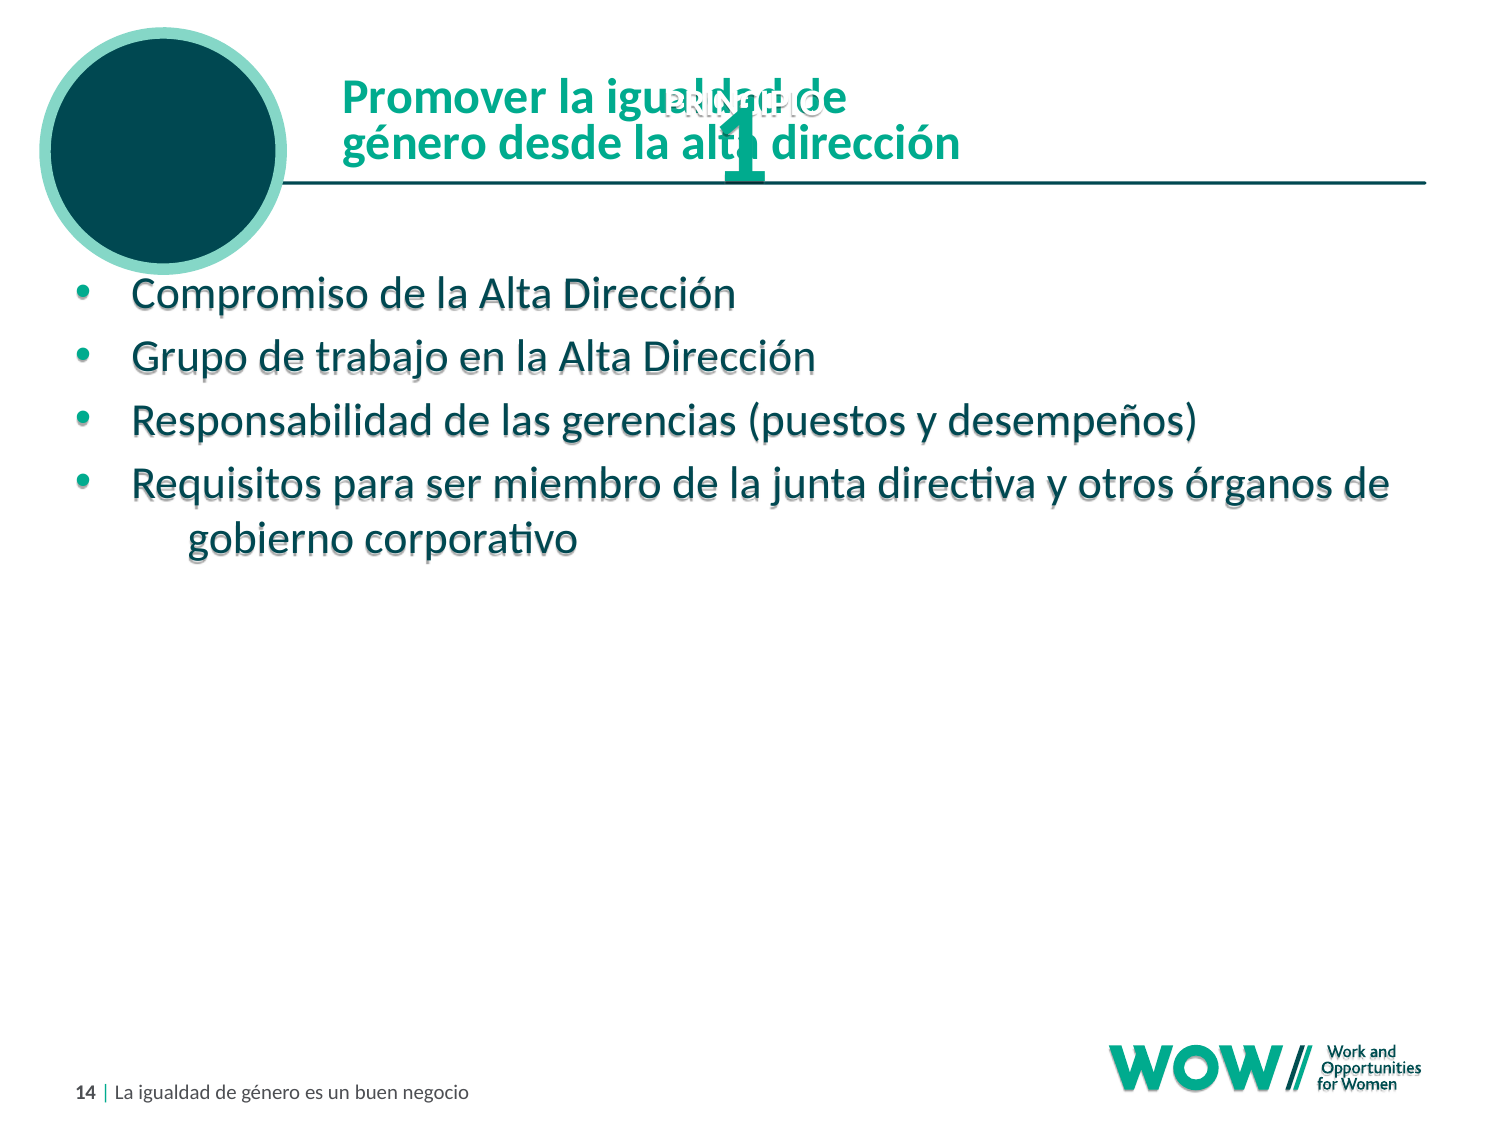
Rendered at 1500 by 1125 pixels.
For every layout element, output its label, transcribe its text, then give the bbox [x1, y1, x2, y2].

list Compromiso de la Alta Dirección Grupo de trabajo en la Alta Dirección Responsabilidad de las gerencias (puestos y desempeños) Requisitos para ser miembro de la junta directiva y otros órganos de gobierno corporativo [75, 347, 1263, 1014]
text_box [82, 32, 244, 65]
title PRINCIPIO 1 [29, 65, 297, 216]
text_box [64, 216, 262, 270]
text_box Promover la igualdad de género desde la alta dirección [342, 77, 988, 192]
text_box 14 | La igualdad de género es un buen negocio [75, 1045, 700, 1106]
